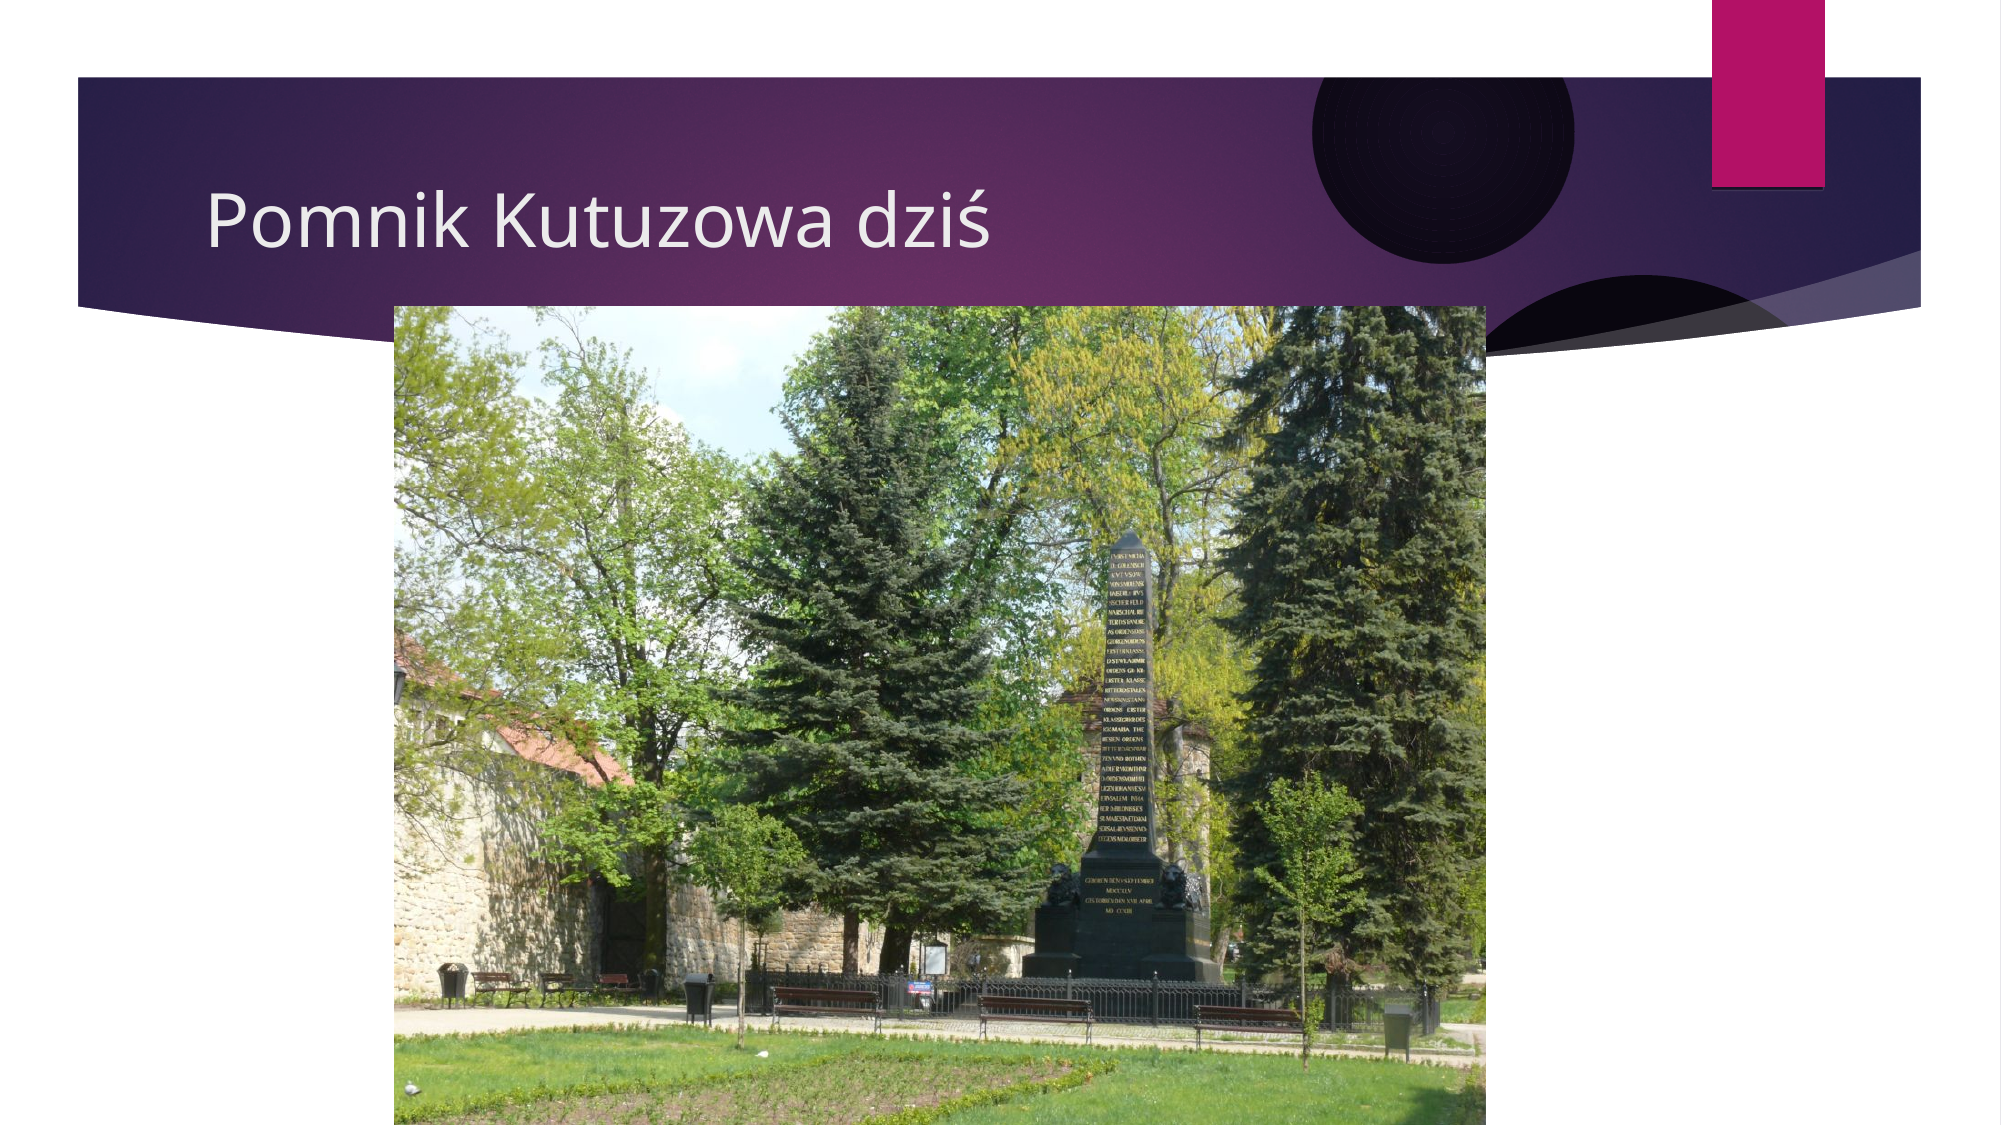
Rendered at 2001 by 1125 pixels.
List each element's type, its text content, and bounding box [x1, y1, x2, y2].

picture [394, 306, 1486, 1125]
title Pomnik Kutuzowa dziś [189, 159, 1627, 276]
